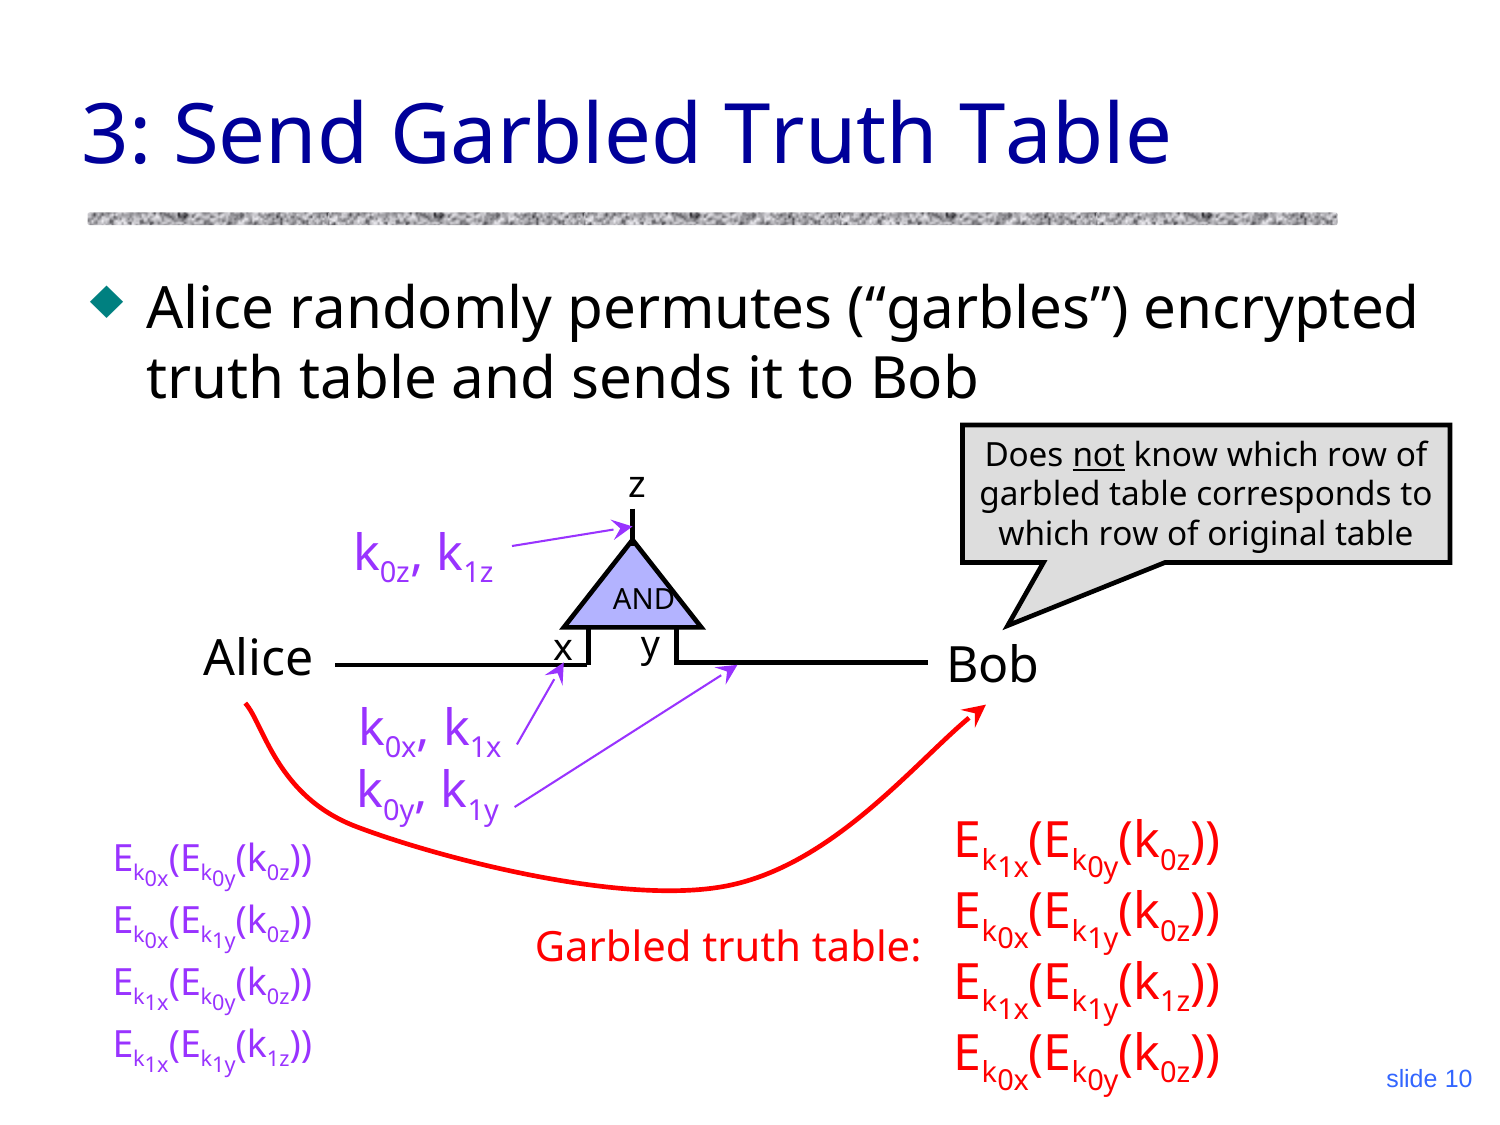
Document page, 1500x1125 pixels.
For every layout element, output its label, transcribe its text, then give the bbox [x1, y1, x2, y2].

text_box Does not know which row of garbled table corresponds to which row of original table [962, 425, 1450, 626]
text_box k0x, k1x [343, 687, 517, 772]
text_box k0y, k1y [341, 824, 366, 834]
text_box Ek1x(Ek0y(k0z)) [97, 950, 328, 1012]
text_box Ek1x(Ek1y(k1z)) [939, 941, 1236, 1033]
text_box Bob [931, 624, 1055, 701]
text_box k0y, k1y [341, 749, 514, 834]
text_box z [613, 452, 661, 513]
text_box x [564, 667, 588, 676]
text_box x [538, 667, 555, 676]
text_box Ek1x(Ek0y(k0z)) [939, 800, 1236, 892]
text_box k0z, k1z [338, 512, 509, 597]
text_box Ek1x(Ek1y(k1z)) [97, 1012, 328, 1085]
text_box Alice [188, 617, 329, 694]
text_box Garbled truth table: [519, 912, 937, 979]
text_box Ek0x(Ek1y(k0z)) [939, 892, 1236, 941]
list Alice randomly permutes (“garbles”) encrypted truth table and sends it to Bob [74, 262, 1450, 1088]
text_box x [538, 614, 588, 666]
text_box AND [574, 542, 702, 628]
title 3: Send Garbled Truth Table [66, 37, 1450, 188]
text_box slide <number> [1236, 1025, 1488, 1101]
text_box Ek0x(Ek0y(k0z)) [939, 1033, 1236, 1104]
text_box Ek0x(Ek1y(k0z)) [97, 888, 328, 950]
text_box y [626, 612, 676, 673]
picture [87, 212, 1338, 226]
text_box Ek0x(Ek0y(k0z)) [97, 826, 328, 888]
